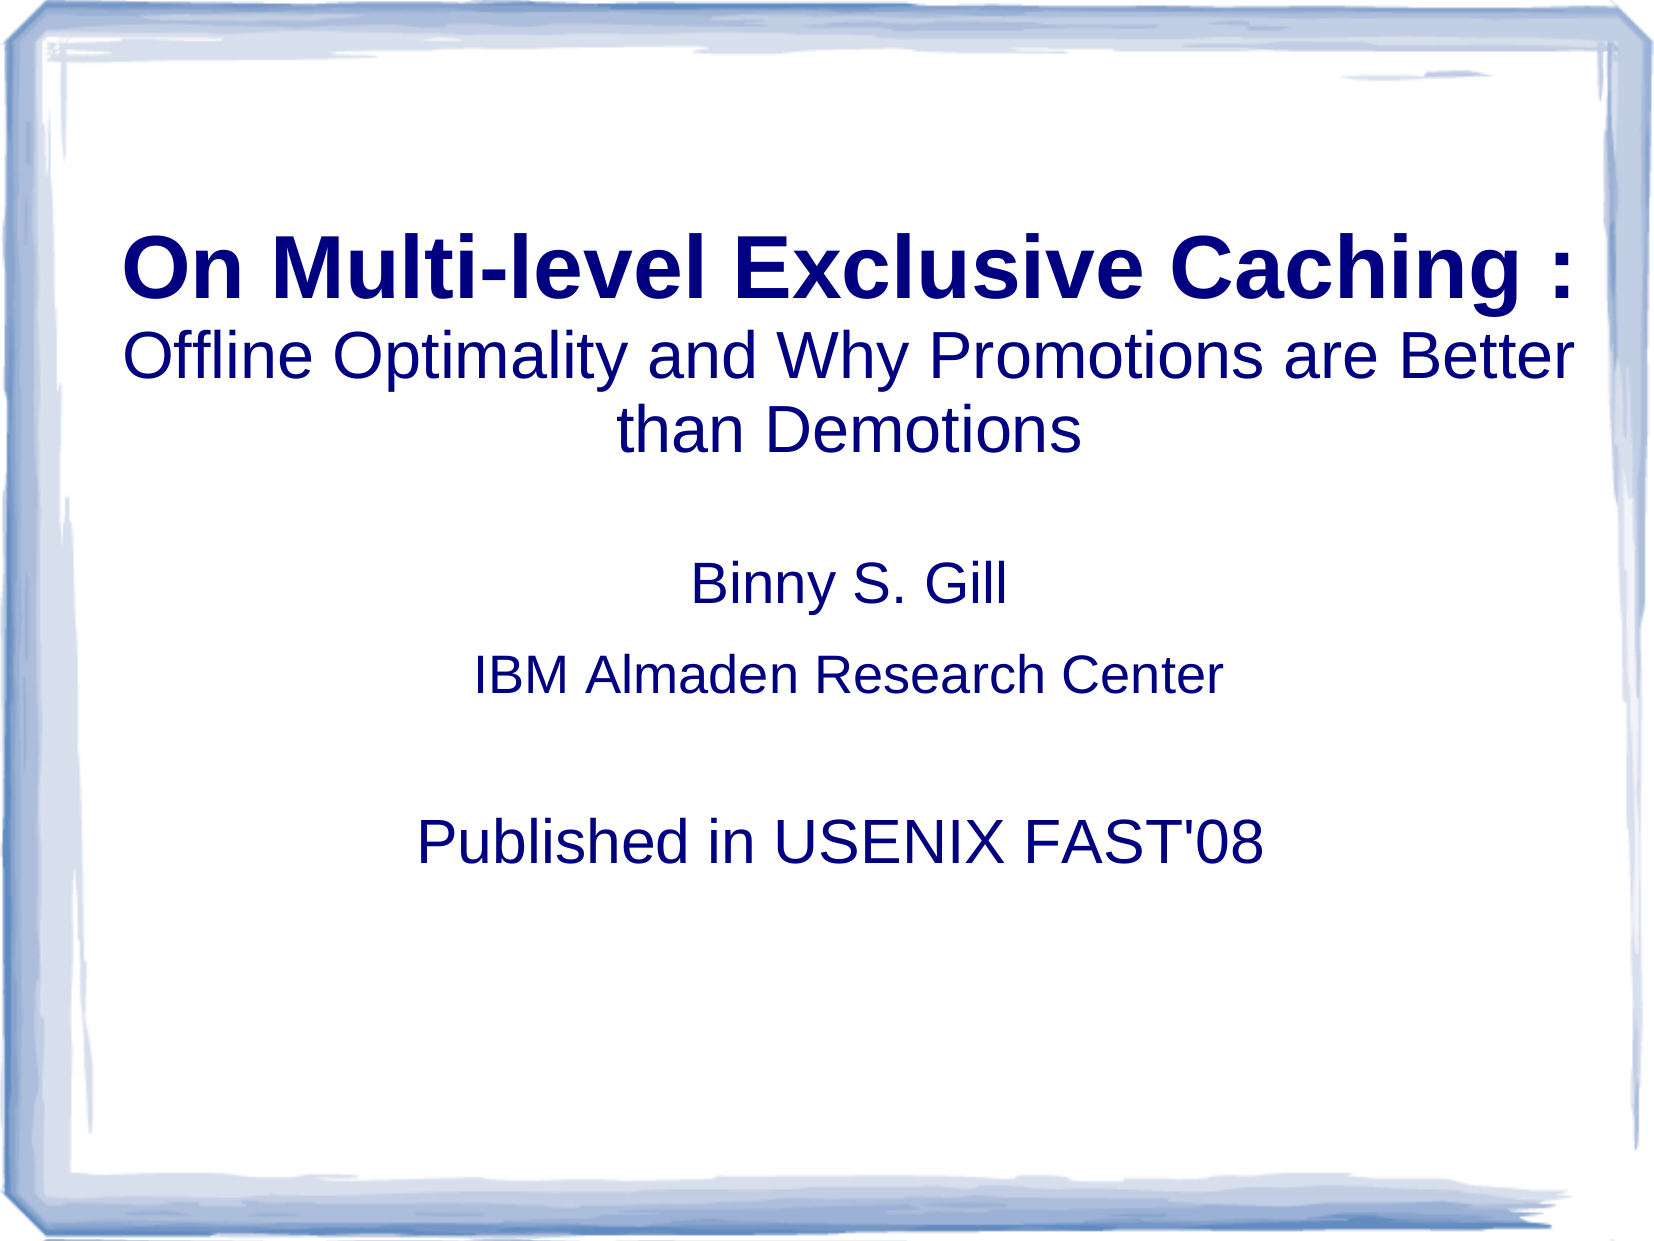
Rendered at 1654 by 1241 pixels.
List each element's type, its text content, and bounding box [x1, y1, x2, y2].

picture [0, 0, 1654, 1241]
title Lorem ipsum [82, 49, 1571, 217]
list On Multi-level Exclusive Caching : Offline Optimality and Why Promotions are Better than Demotions Binny S. Gill IBM Almaden Research Center Published in USENIX FAST'08 [45, 217, 1583, 1037]
